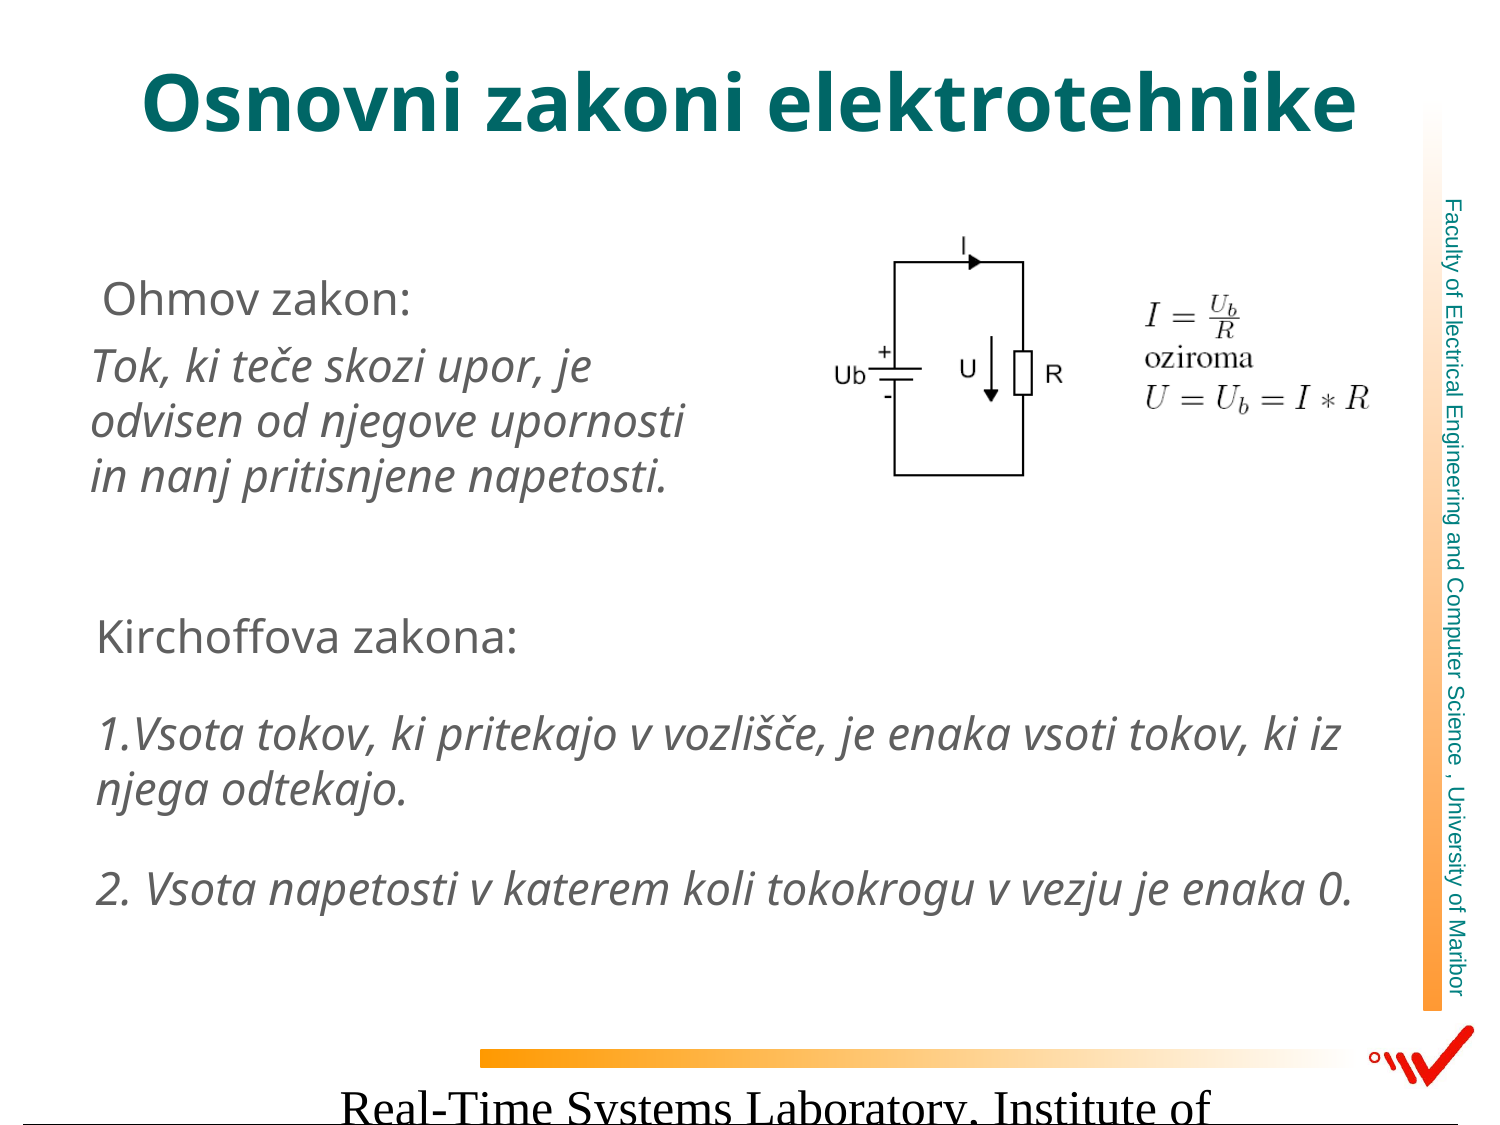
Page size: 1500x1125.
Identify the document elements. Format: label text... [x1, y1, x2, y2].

list Ohmov zakon: Tok, ki teče skozi upor, je odvisen od njegove upornosti in nanj pritisnjene napetosti. [75, 262, 738, 529]
picture [813, 235, 1377, 483]
text_box Kirchoffova zakona: 1.Vsota tokov, ki pritekajo v vozlišče, je enaka vsoti tokov, ki iz njega odtekajo. 2. Vsota napetosti v katerem koli tokokrogu v vezju je enaka 0. [80, 553, 1396, 925]
title Osnovni zakoni elektrotehnike [75, 45, 1426, 233]
